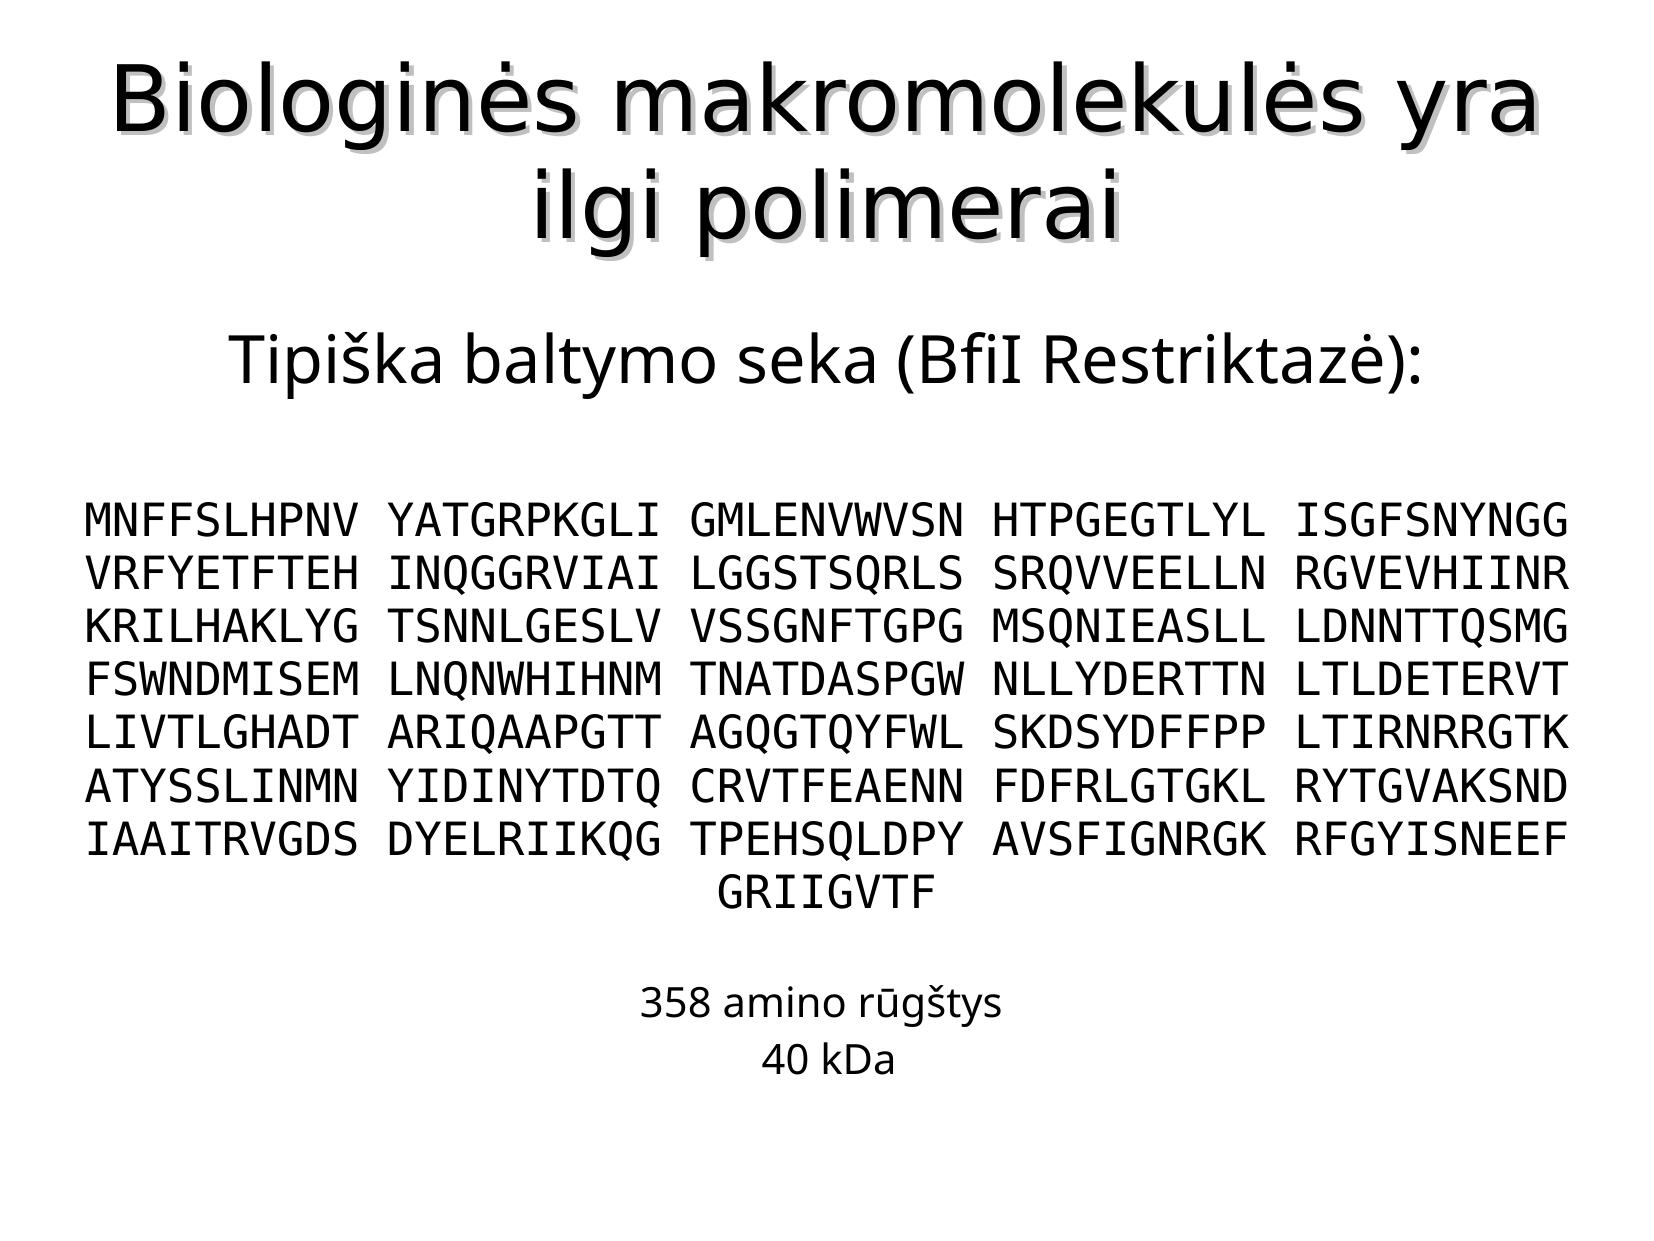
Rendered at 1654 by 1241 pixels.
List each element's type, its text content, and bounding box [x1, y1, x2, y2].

subtitle Tipiška baltymo seka (BfiI Restriktazė): MNFFSLHPNV YATGRPKGLI GMLENVWVSN HTPGEGTLYL ISGFSNYNGG VRFYETFTEH INQGGRVIAI LGGSTSQRLS SRQVVEELLN RGVEVHIINR KRILHAKLYG TSNNLGESLV VSSGNFTGPG MSQNIEASLL LDNNTTQSMG FSWNDMISEM LNQNWHIHNM TNATDASPGW NLLYDERTTN LTLDETERVT LIVTLGHADT ARIQAAPGTT AGQGTQYFWL SKDSYDFFPP LTIRNRRGTK ATYSSLINMN YIDINYTDTQ CRVTFEAENN FDFRLGTGKL RYTGVAKSND IAAITRVGDS DYELRIIKQG TPEHSQLDPY AVSFIGNRGK RFGYISNEEF GRIIGVTF 358 amino rūgštys 40 kDa [82, 297, 1571, 1102]
title Biologinės makromolekulės yra ilgi polimerai [82, 45, 1571, 261]
